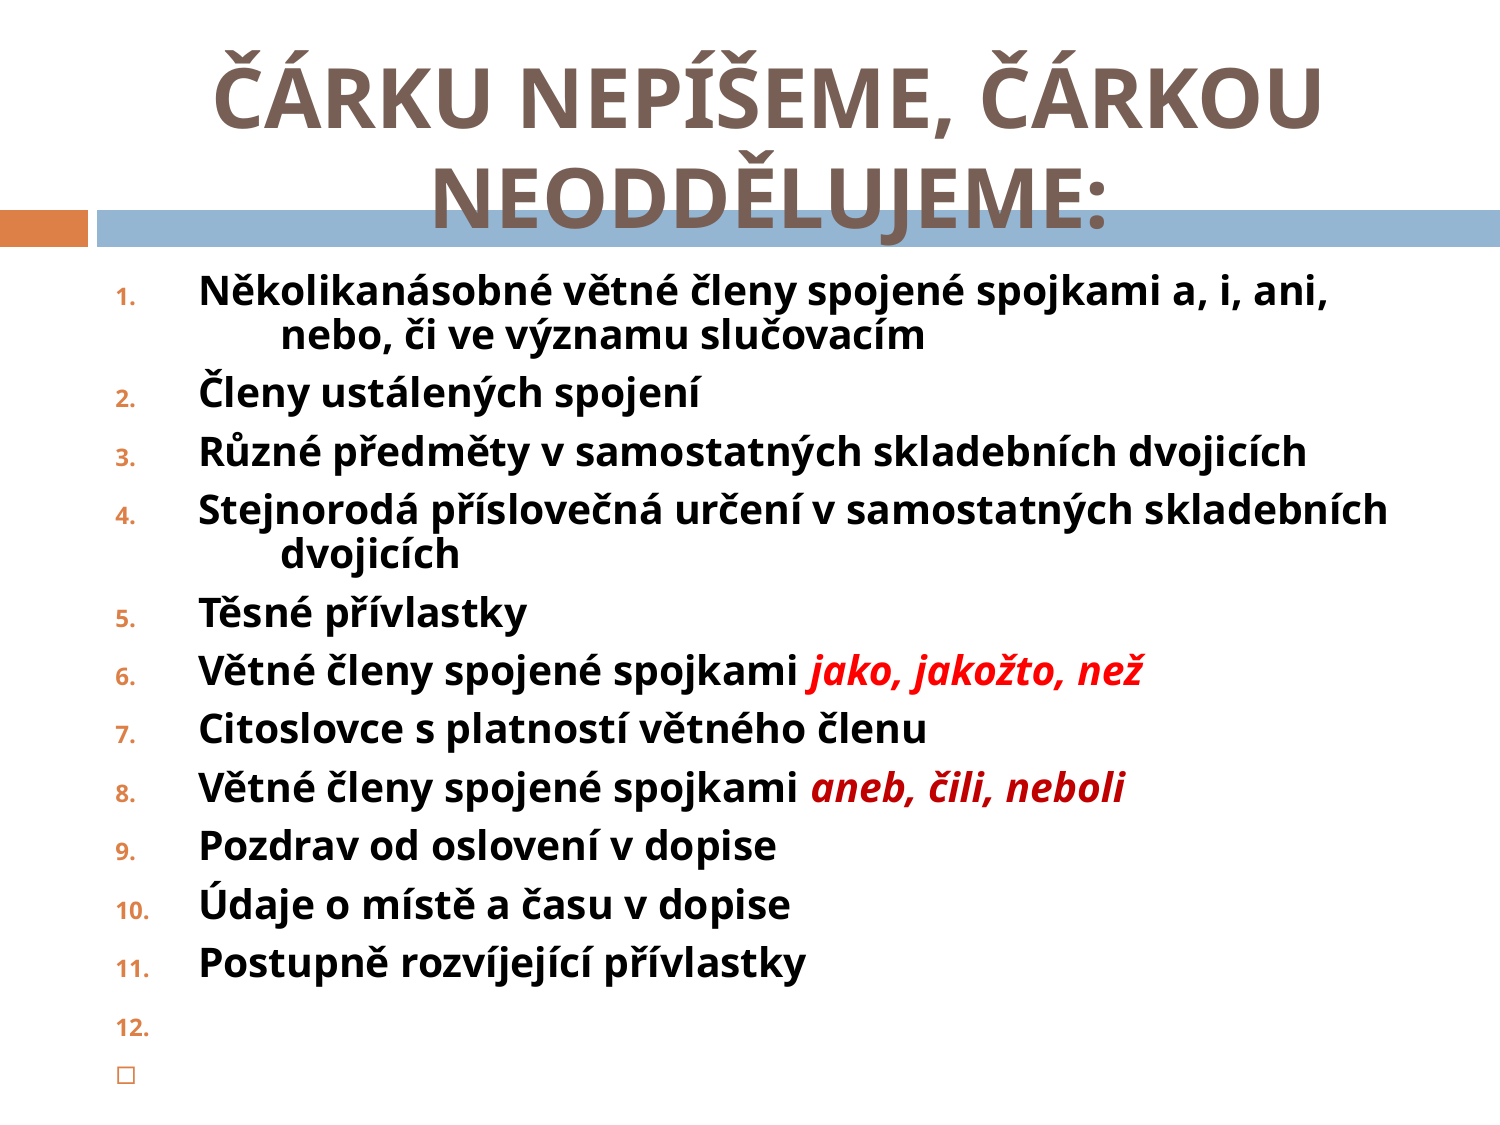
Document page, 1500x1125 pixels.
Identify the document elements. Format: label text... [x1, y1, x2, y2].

list Několikanásobné větné členy spojené spojkami a, i, ani, nebo, či ve významu slučovacím Členy ustálených spojení Různé předměty v samostatných skladebních dvojicích Stejnorodá příslovečná určení v samostatných skladebních dvojicích Těsné přívlastky Větné členy spojené spojkami jako, jakožto, než Citoslovce s platností větného členu Větné členy spojené spojkami aneb, čili, neboli Pozdrav od oslovení v dopise Údaje o místě a času v dopise Postupně rozvíjející přívlastky [100, 262, 1438, 1000]
title ČÁRKU NEPÍŠEME, ČÁRKOU NEODDĚLUJEME: [100, 37, 1438, 201]
